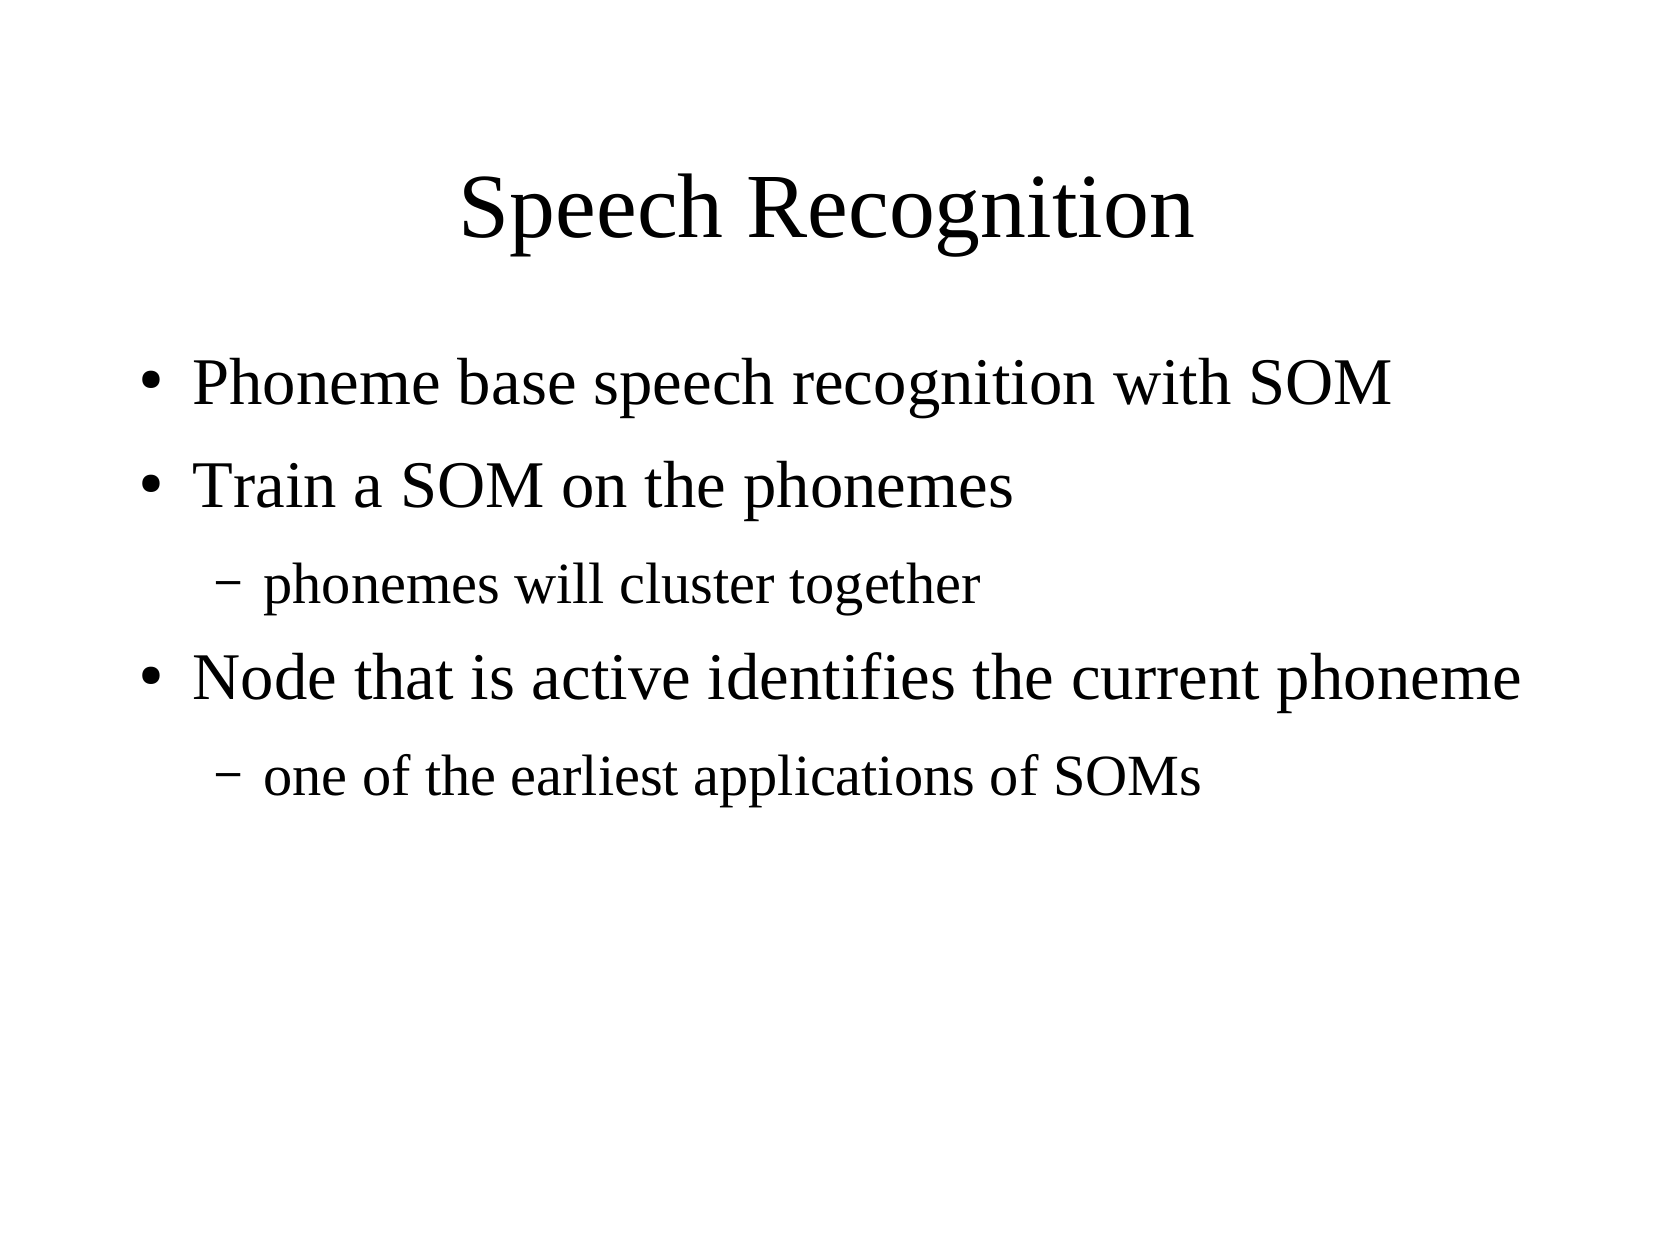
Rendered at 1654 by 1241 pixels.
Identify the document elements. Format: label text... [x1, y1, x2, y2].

list Phoneme base speech recognition with SOM Train a SOM on the phonemes phonemes will cluster together Node that is active identifies the current phoneme one of the earliest applications of SOMs [121, 344, 1534, 1127]
title Speech Recognition [121, 102, 1534, 311]
